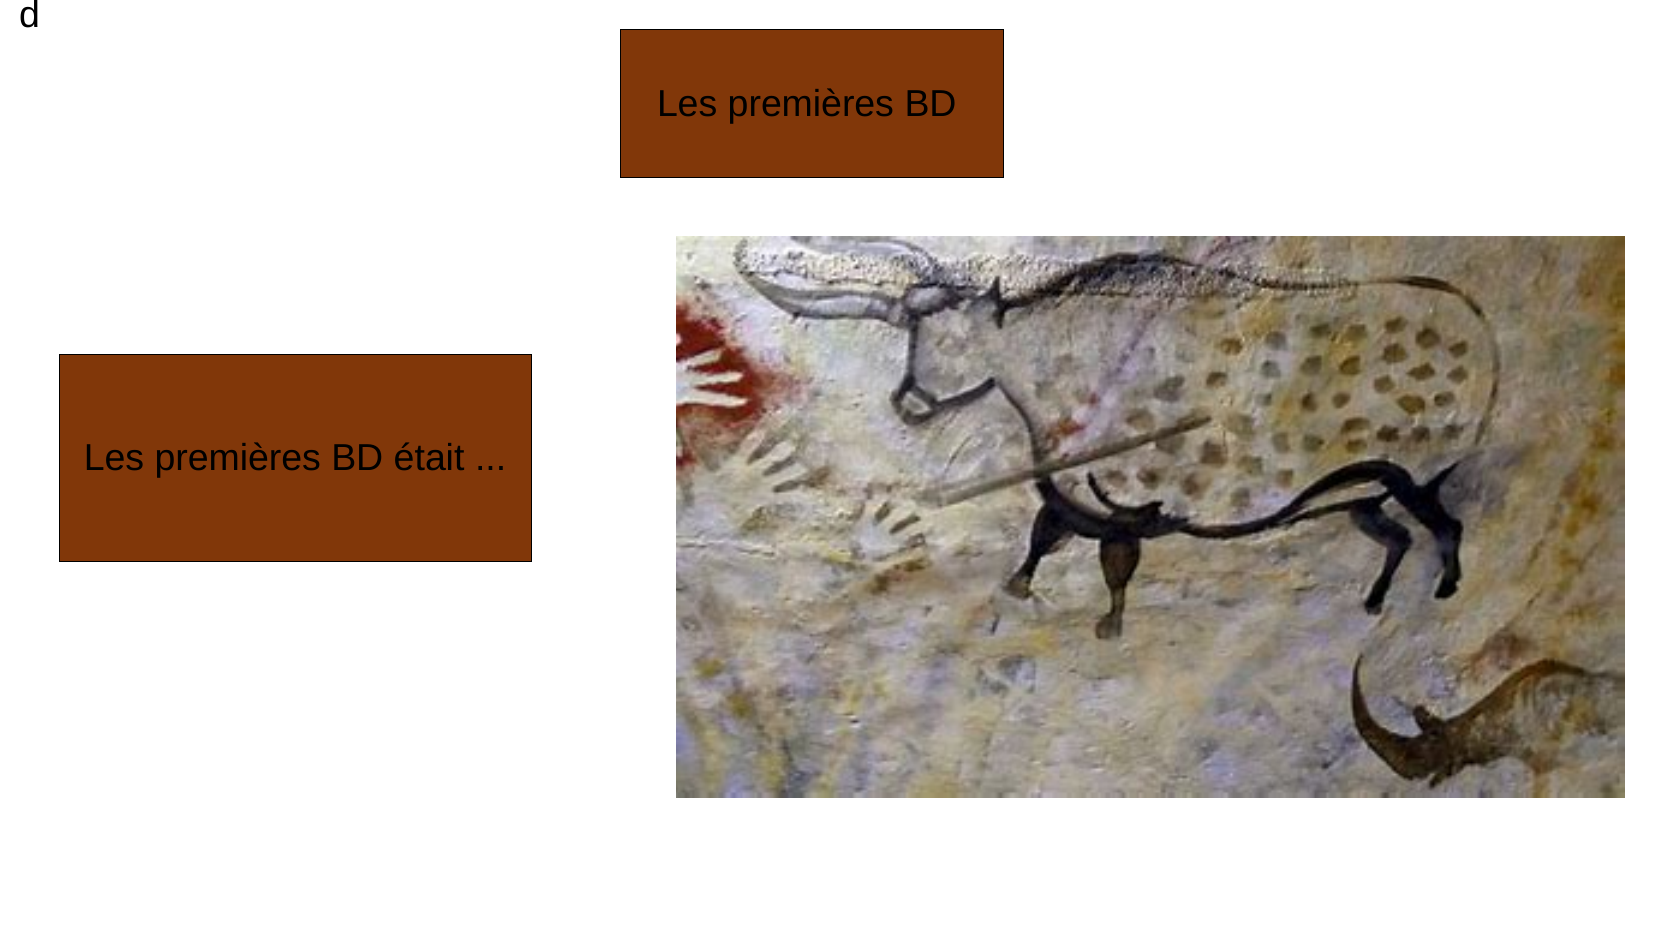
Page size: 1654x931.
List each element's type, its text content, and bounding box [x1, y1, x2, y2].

text_box Les premières BD [620, 29, 1004, 178]
text_box Les premières BD était ... [59, 354, 532, 562]
text_box d [0, 0, 60, 30]
text_box d [24, 9, 34, 25]
picture [676, 236, 1625, 798]
